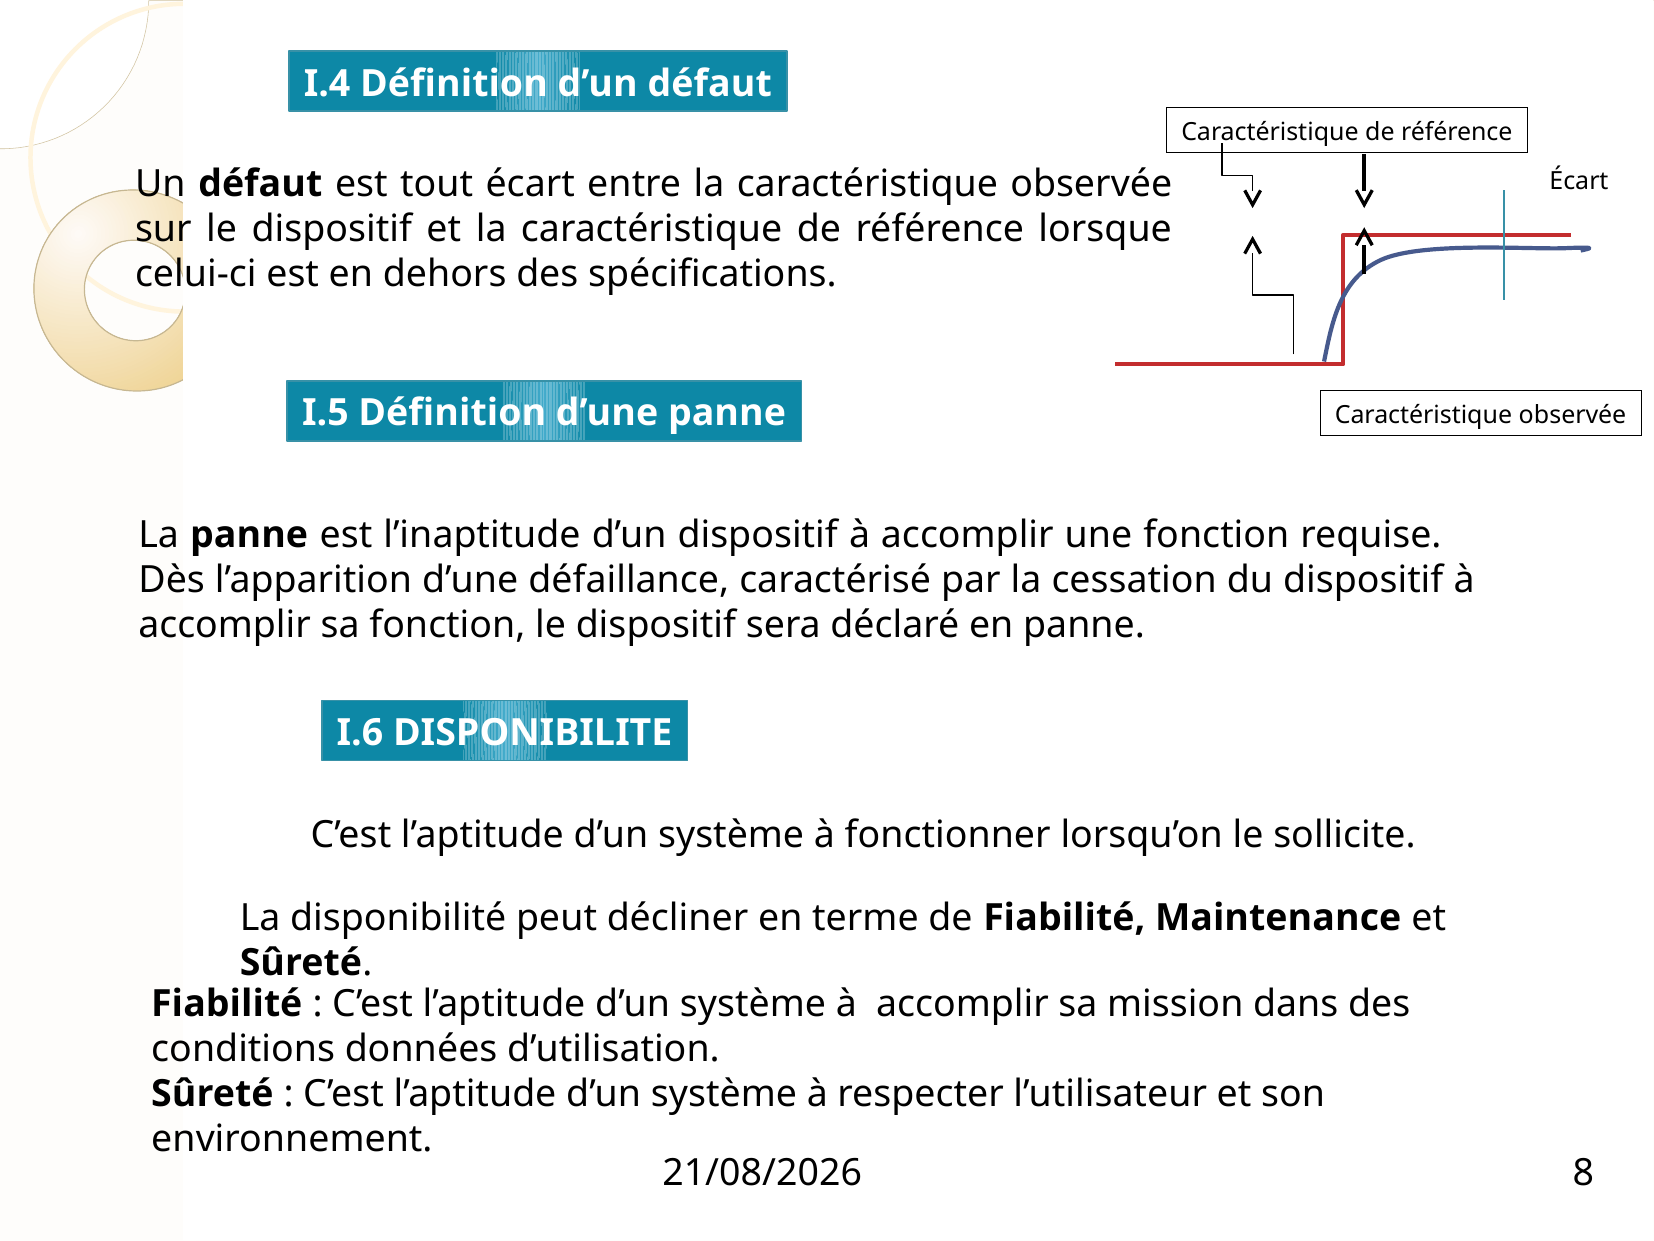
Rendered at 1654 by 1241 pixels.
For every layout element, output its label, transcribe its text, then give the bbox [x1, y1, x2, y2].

text_box La disponibilité peut décliner en terme de Fiabilité, Maintenance et Sûreté. [225, 885, 1590, 971]
slide_number <numéro> [1557, 1140, 1641, 1227]
text_box I.5 Définition d’une panne [287, 380, 802, 441]
text_box Un défaut est tout écart entre la caractéristique observée sur le dispositif et la caractéristique de référence lorsque celui-ci est en dehors des spécifications. [120, 151, 1189, 302]
slide_number 02/07/2018 [647, 1140, 1034, 1227]
text_box I.6 DISPONIBILITE [321, 700, 688, 761]
text_box C’est l’aptitude d’un système à fonctionner lorsqu’on le sollicite. [295, 802, 1524, 863]
text_box La panne est l’inaptitude d’un dispositif à accomplir une fonction requise. Dès l’apparition d’une défaillance, caractérisé par la cessation du dispositif à accomplir sa fonction, le dispositif sera déclaré en panne. [123, 502, 1491, 653]
text_box Caractéristique de référence [1166, 107, 1528, 153]
text_box Fiabilité : C’est l’aptitude d’un système à accomplir sa mission dans des conditions données d’utilisation. Sûreté : C’est l’aptitude d’un système à respecter l’utilisateur et son environnement. [136, 971, 1602, 1167]
text_box Écart [1534, 156, 1624, 202]
text_box I.4 Définition d’un défaut [289, 51, 788, 111]
text_box Caractéristique observée [1320, 390, 1642, 436]
